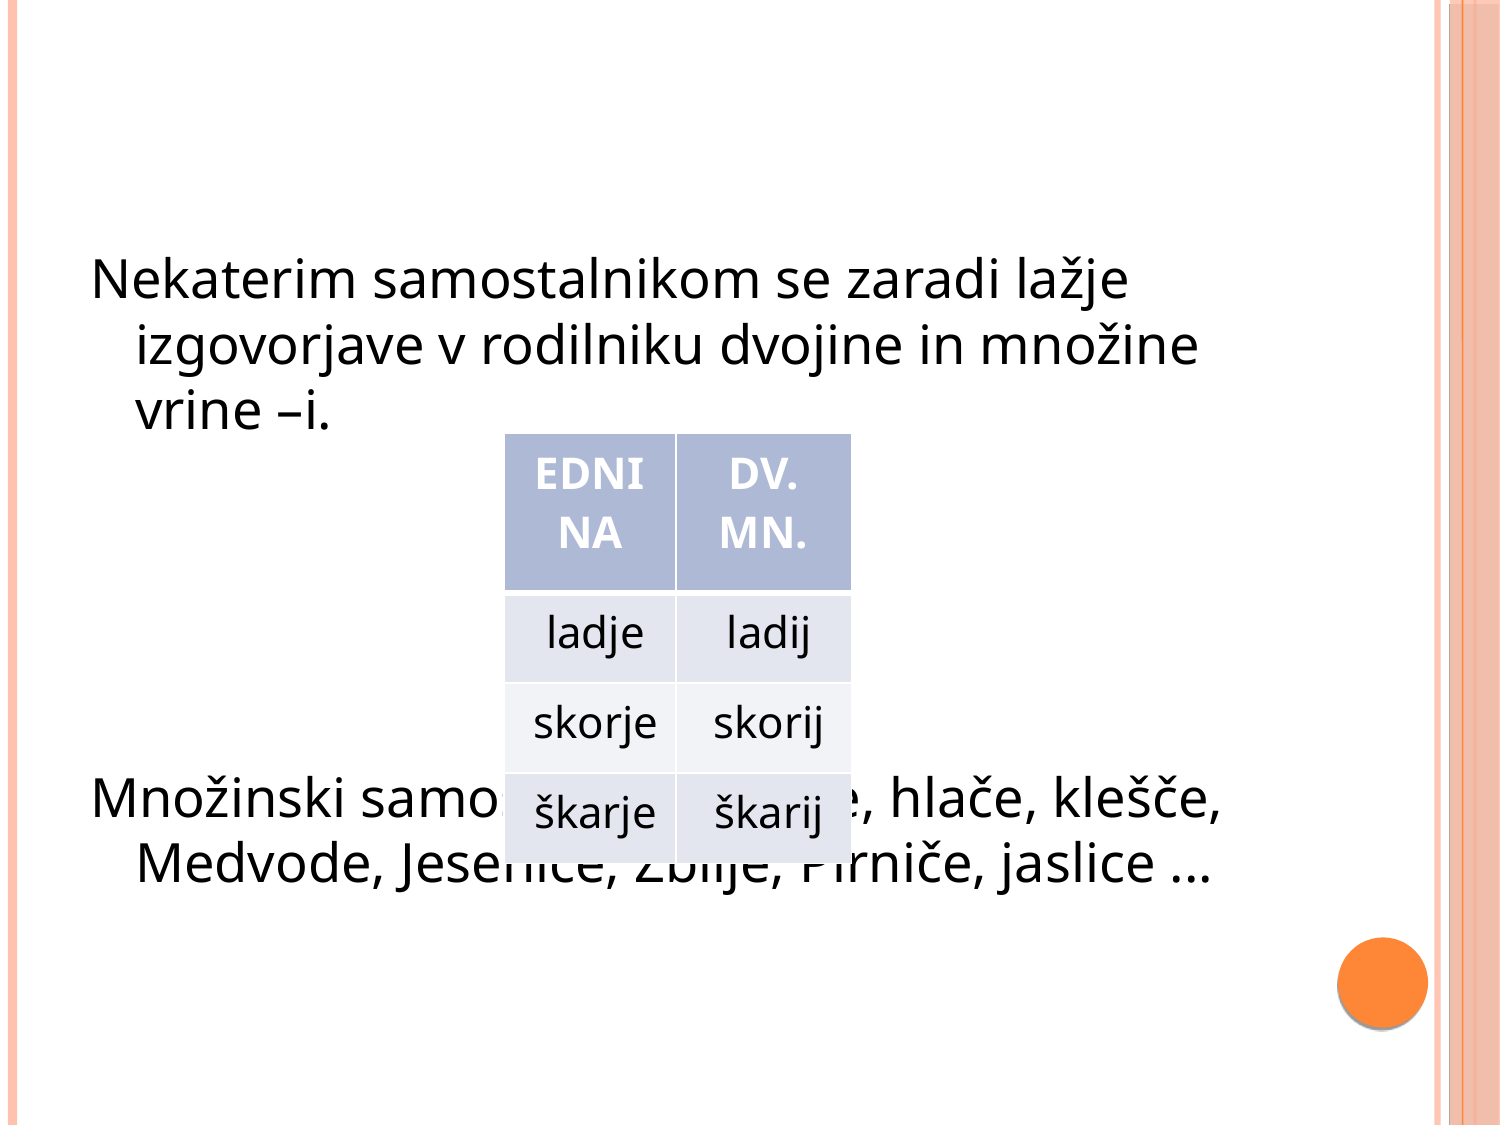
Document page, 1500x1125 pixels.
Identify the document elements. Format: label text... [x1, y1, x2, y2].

table_cell ladje [505, 596, 675, 682]
list Nekaterim samostalnikom se zaradi lažje izgovorjave v rodilniku dvojine in množine vrine –i. Množinski samostalniki: škarje, hlače, klešče, Medvode, Jesenice, Zbilje, Pirniče, jaslice ... [75, 82, 1300, 1062]
table_header EDNINA [505, 434, 675, 590]
table_cell škarij [677, 774, 851, 863]
table_cell škarje [505, 774, 675, 863]
table_cell ladij [677, 596, 851, 682]
table_cell skorij [677, 684, 851, 772]
table_header DV. MN. [677, 434, 851, 590]
table_cell skorje [505, 684, 675, 772]
